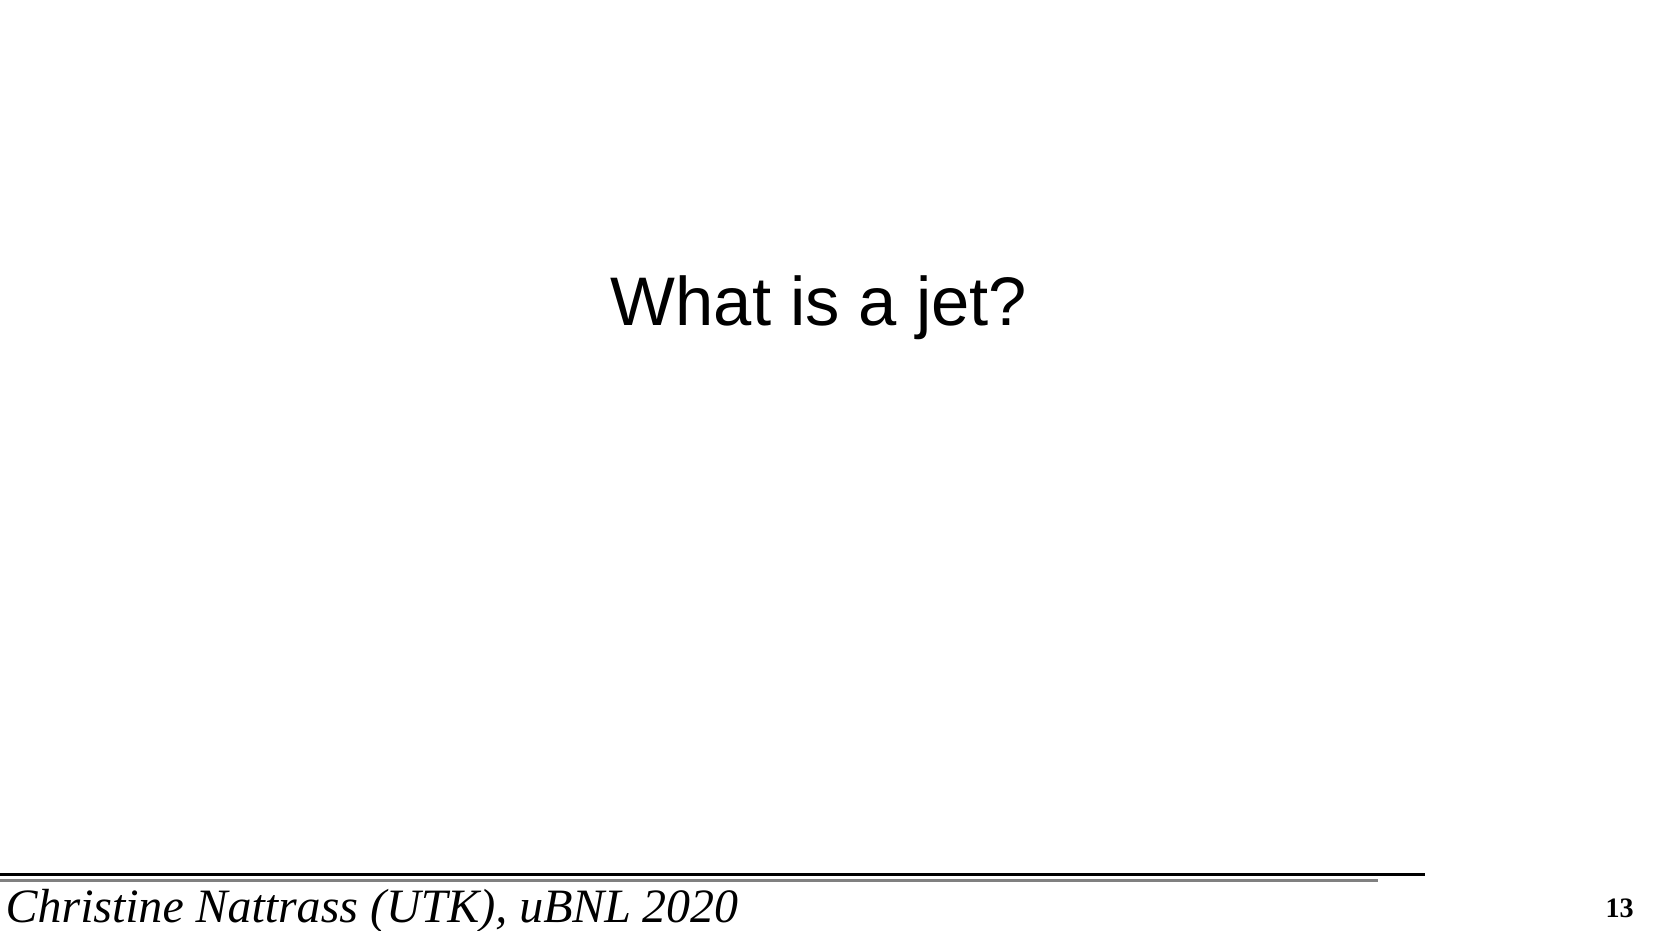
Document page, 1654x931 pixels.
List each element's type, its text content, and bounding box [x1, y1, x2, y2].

title What is a jet? [75, 198, 1564, 406]
